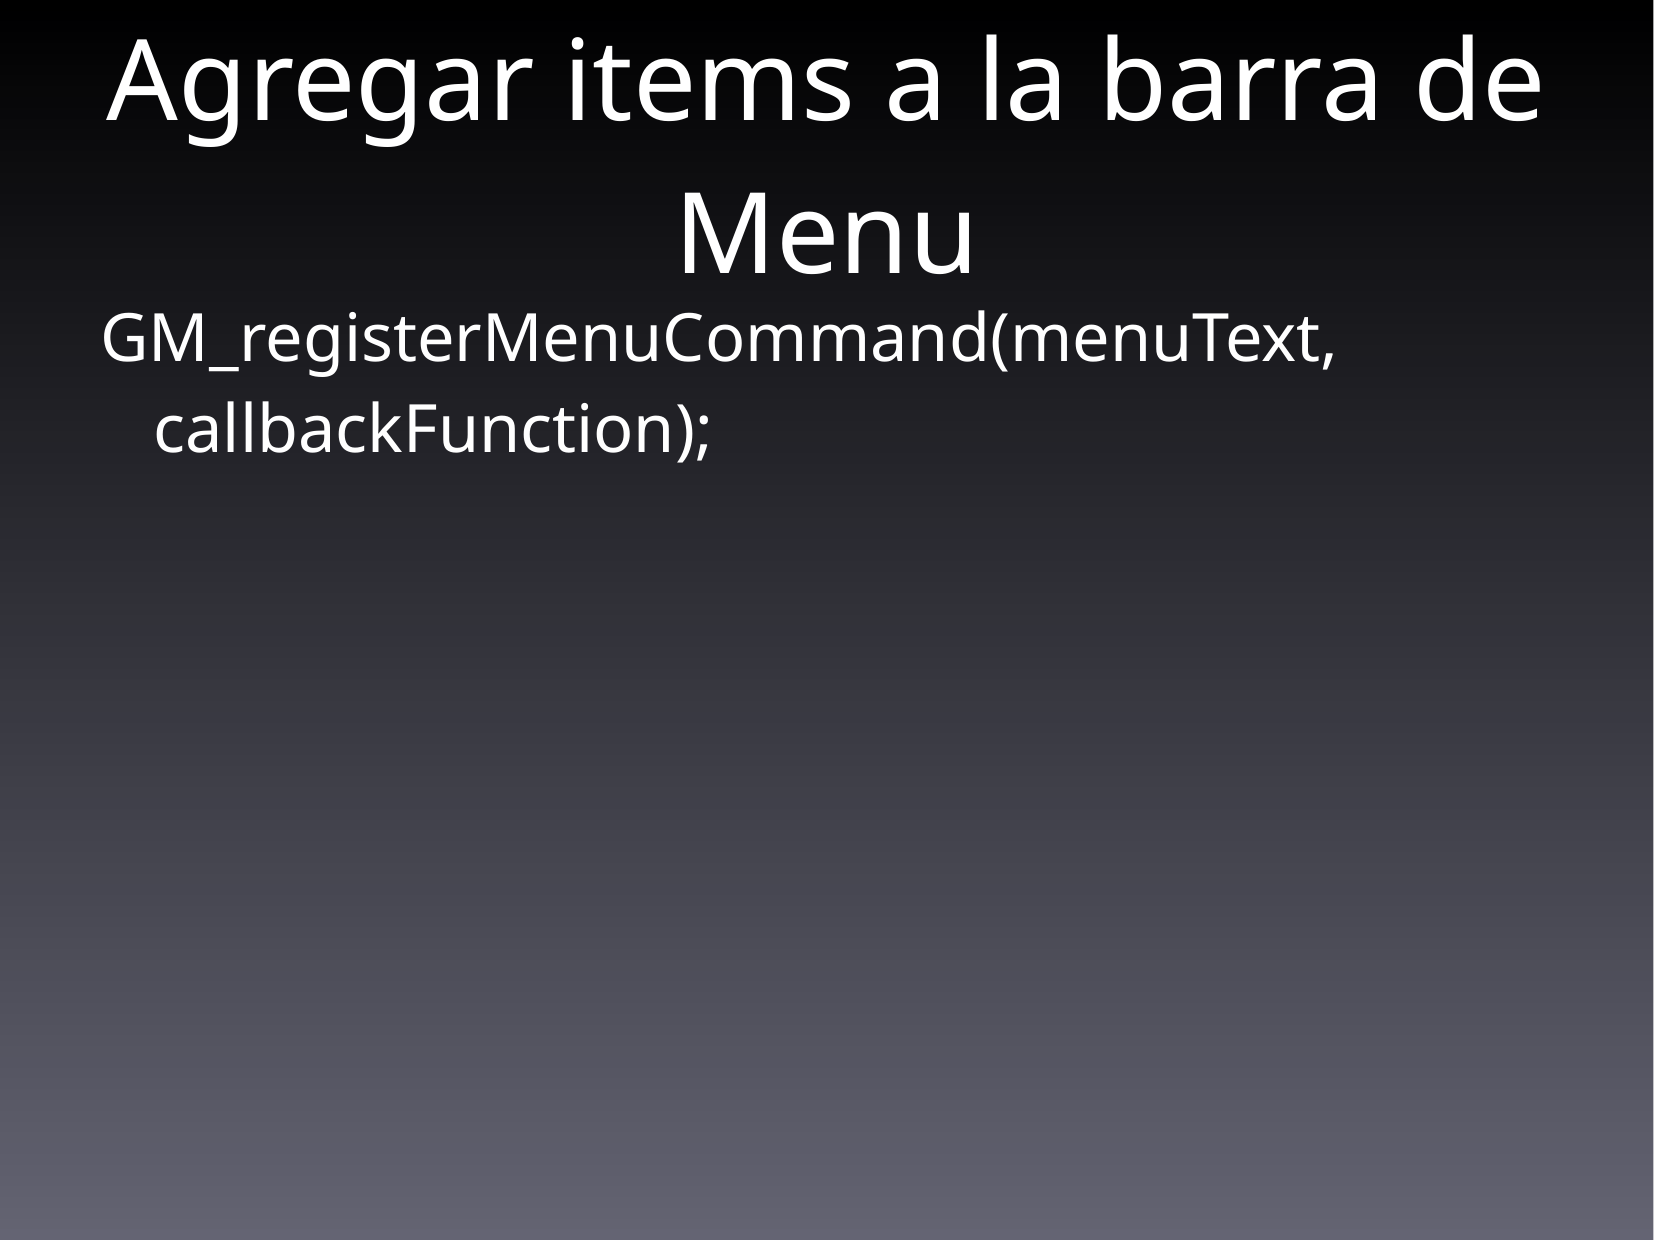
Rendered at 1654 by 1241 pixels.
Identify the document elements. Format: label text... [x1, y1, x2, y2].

title Agregar items a la barra de Menu [82, 21, 1571, 285]
list GM_registerMenuCommand(menuText, callbackFunction); [82, 290, 1571, 1094]
